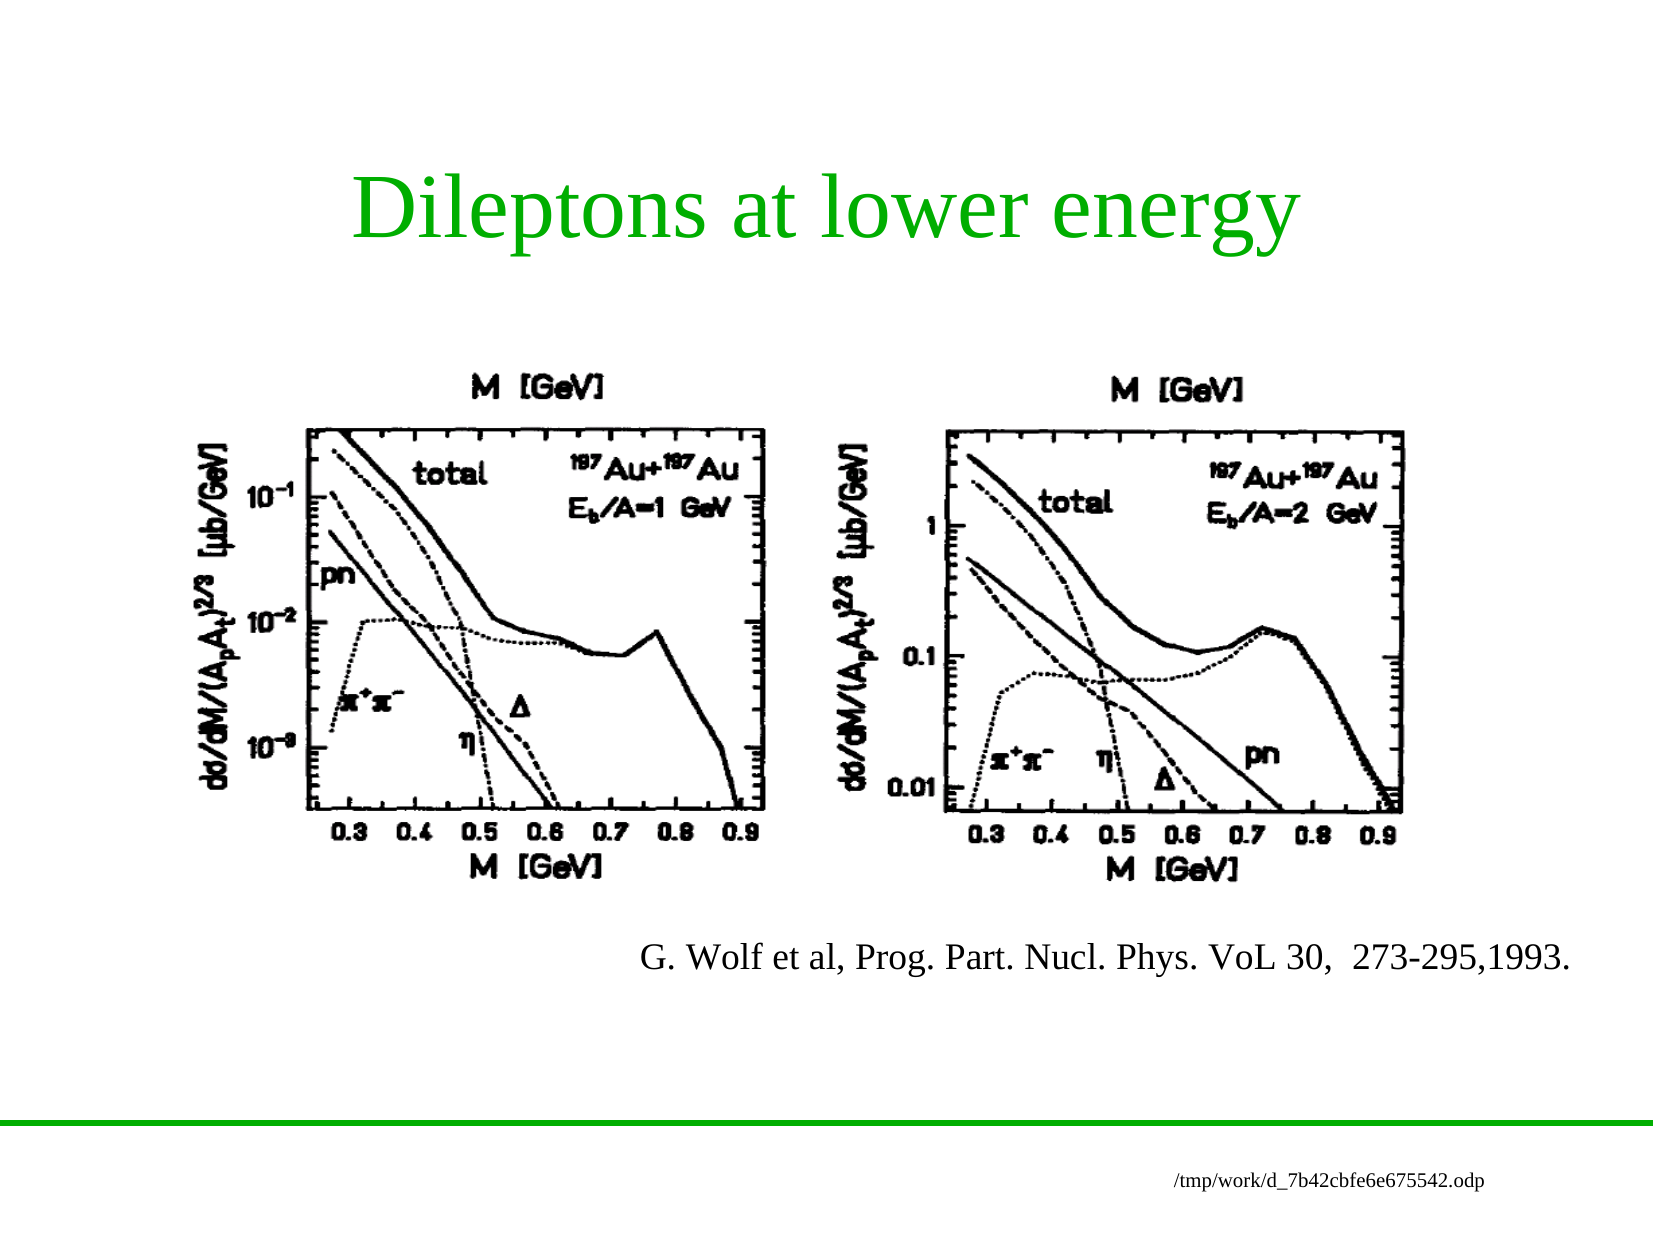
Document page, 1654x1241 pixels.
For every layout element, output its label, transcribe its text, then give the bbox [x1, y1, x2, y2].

text_box G. Wolf et al, Prog. Part. Nucl. Phys. VoL 30, 273-295,1993. [639, 936, 1613, 992]
title Dileptons at lower energy [121, 102, 1534, 310]
picture [179, 368, 1445, 890]
